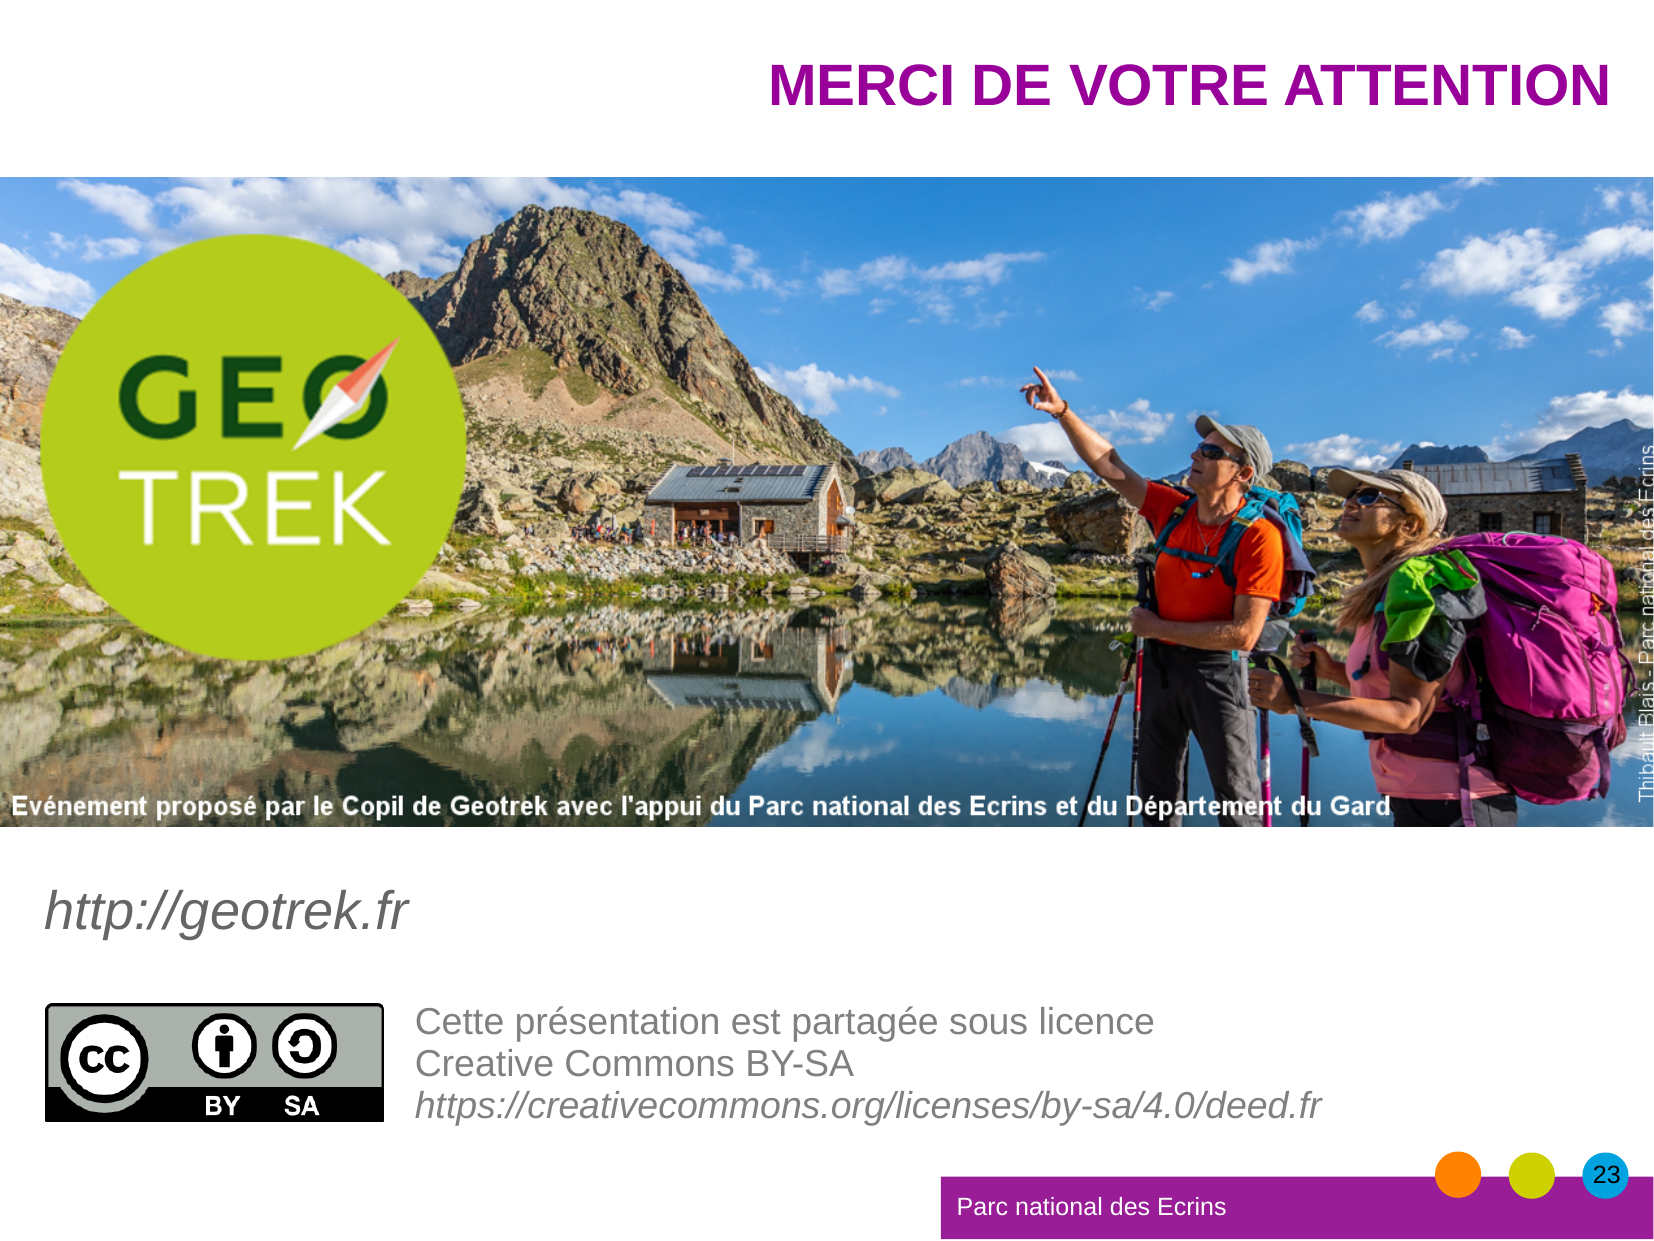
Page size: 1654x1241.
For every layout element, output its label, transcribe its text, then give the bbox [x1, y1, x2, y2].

title MERCI DE VOTRE ATTENTION [755, 29, 1625, 119]
text_box http://geotrek.fr [29, 872, 439, 949]
text_box Cette présentation est partagée sous licence Creative Commons BY-SA https://creativecommons.org/licenses/by-sa/4.0/deed.fr [400, 993, 1359, 1134]
picture [0, 177, 1654, 827]
picture [45, 1003, 384, 1123]
